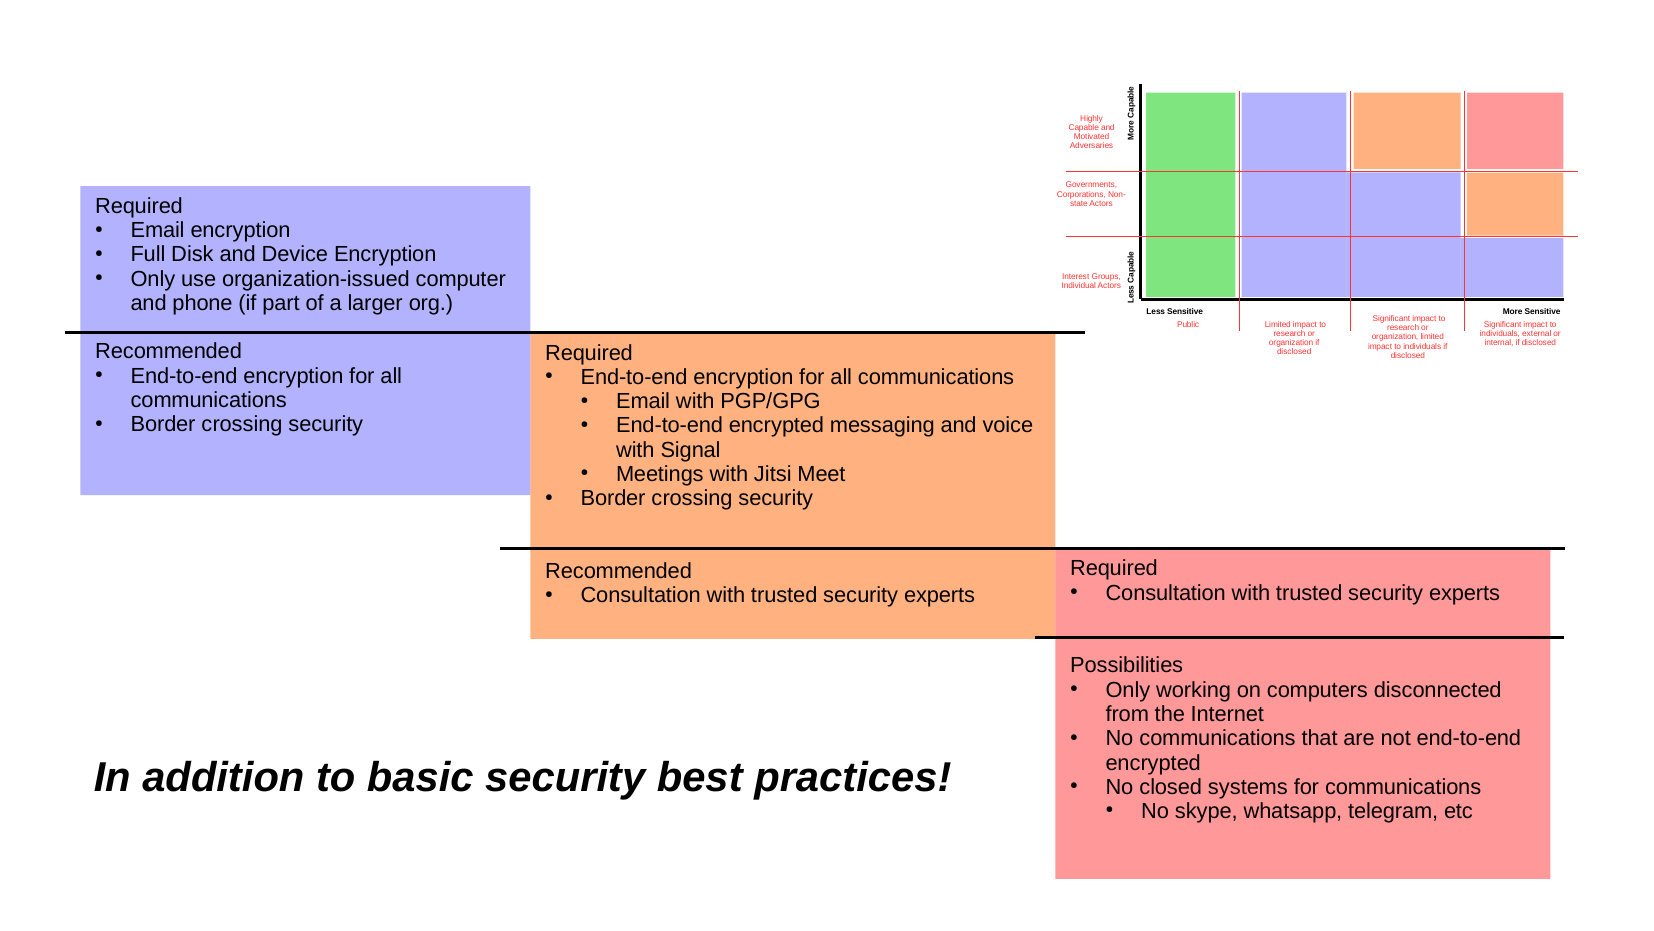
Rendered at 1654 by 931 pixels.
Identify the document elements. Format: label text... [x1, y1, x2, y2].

text_box Required Consultation with trusted security experts Possibilities Only working on computers disconnected from the Internet No communications that are not end-to-end encrypted No closed systems for communications No skype, whatsapp, telegram, etc [1055, 639, 1551, 879]
text_box [1241, 172, 1350, 236]
text_box [1241, 237, 1350, 297]
text_box Required Email encryption Full Disk and Device Encryption Only use organization-issued computer and phone (if part of a larger org.) Recommended End-to-end encryption for all communications Border crossing security [80, 186, 531, 331]
text_box Highly Capable and Motivated Adversaries [1052, 106, 1131, 198]
text_box Less Capable [1118, 237, 1160, 312]
text_box Interest Groups, Individual Actors [1041, 264, 1142, 331]
text_box [1465, 238, 1564, 297]
text_box Required Email encryption Full Disk and Device Encryption Only use organization-issued computer and phone (if part of a larger org.) Recommended End-to-end encryption for all communications Border crossing security [80, 334, 530, 496]
text_box Less Sensitive [1160, 299, 1225, 312]
text_box More Capable [1118, 62, 1160, 166]
text_box [1351, 172, 1461, 236]
text_box More Sensitive [1481, 299, 1582, 340]
text_box Limited impact to research or organization if disclosed [1238, 312, 1351, 378]
text_box [1466, 172, 1564, 236]
text_box [1160, 237, 1236, 297]
text_box Required End-to-end encryption for all communications Email with PGP/GPG End-to-end encrypted messaging and voice with Signal Meetings with Jitsi Meet Border crossing security Recommended Consultation with trusted security experts [530, 550, 1055, 639]
text_box Public [1135, 312, 1240, 340]
text_box [1353, 92, 1461, 169]
text_box Required Consultation with trusted security experts Possibilities Only working on computers disconnected from the Internet No communications that are not end-to-end encrypted No closed systems for communications No skype, whatsapp, telegram, etc [1055, 550, 1551, 636]
text_box In addition to basic security best practices! [57, 746, 988, 855]
text_box [1241, 92, 1347, 171]
text_box Governments, Corporations, Non-state Actors [1041, 172, 1142, 239]
text_box [1146, 172, 1236, 236]
text_box Significant impact to individuals, external or internal, if disclosed [1465, 312, 1578, 404]
text_box Required End-to-end encryption for all communications Email with PGP/GPG End-to-end encrypted messaging and voice with Signal Meetings with Jitsi Meet Border crossing security Recommended Consultation with trusted security experts [530, 334, 1056, 547]
text_box [1146, 92, 1236, 171]
text_box [1467, 92, 1564, 169]
text_box [1351, 237, 1464, 297]
text_box Significant impact to research or organization, limited impact to individuals if disclosed [1351, 306, 1465, 411]
